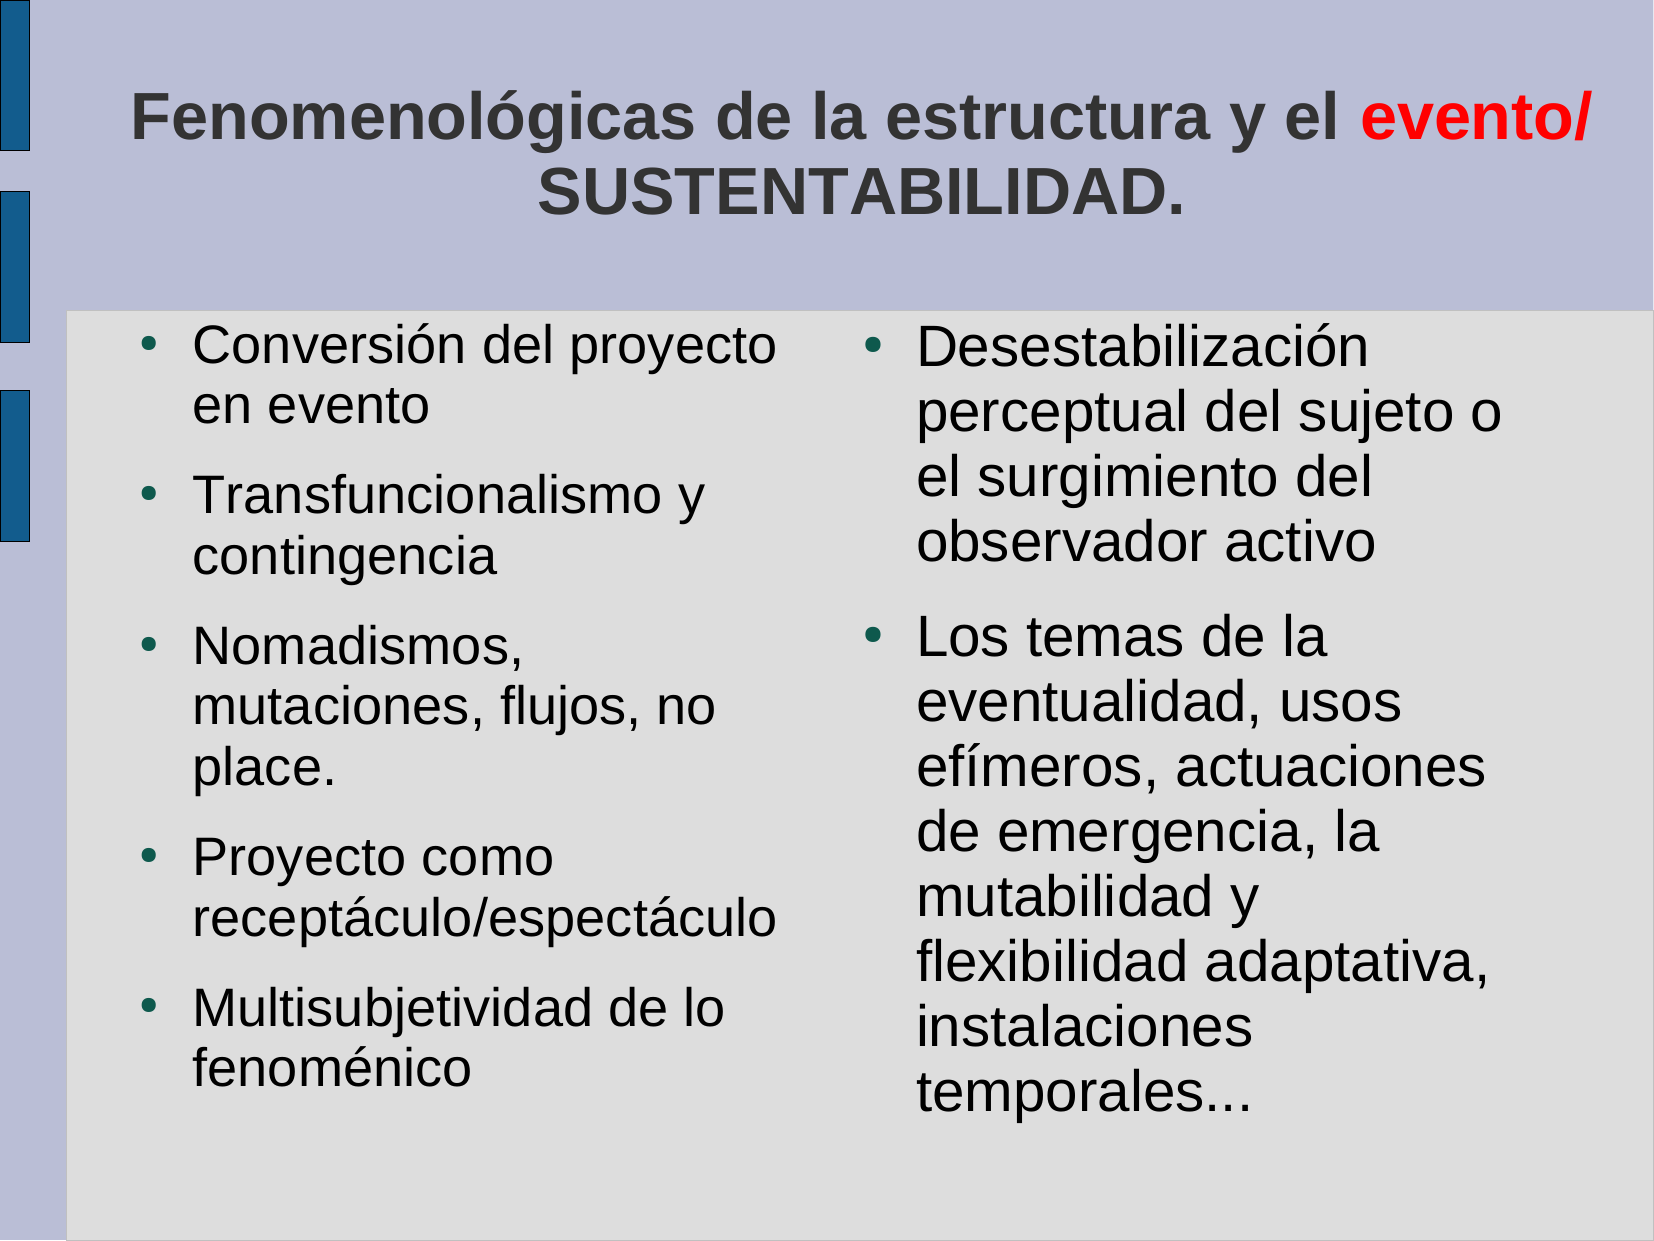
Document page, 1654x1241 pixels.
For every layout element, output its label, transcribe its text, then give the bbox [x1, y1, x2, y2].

title Fenomenológicas de la estructura y el evento/ SUSTENTABILIDAD. [118, 57, 1607, 250]
list Conversión del proyecto en evento Transfuncionalismo y contingencia Nomadismos, mutaciones, flujos, no place. Proyecto como receptáculo/espectáculo Multisubjetividad de lo fenoménico [121, 314, 811, 1118]
list Desestabilización perceptual del sujeto o el surgimiento del observador activo Los temas de la eventualidad, usos efímeros, actuaciones de emergencia, la mutabilidad y flexibilidad adaptativa, instalaciones temporales... [845, 314, 1535, 1124]
